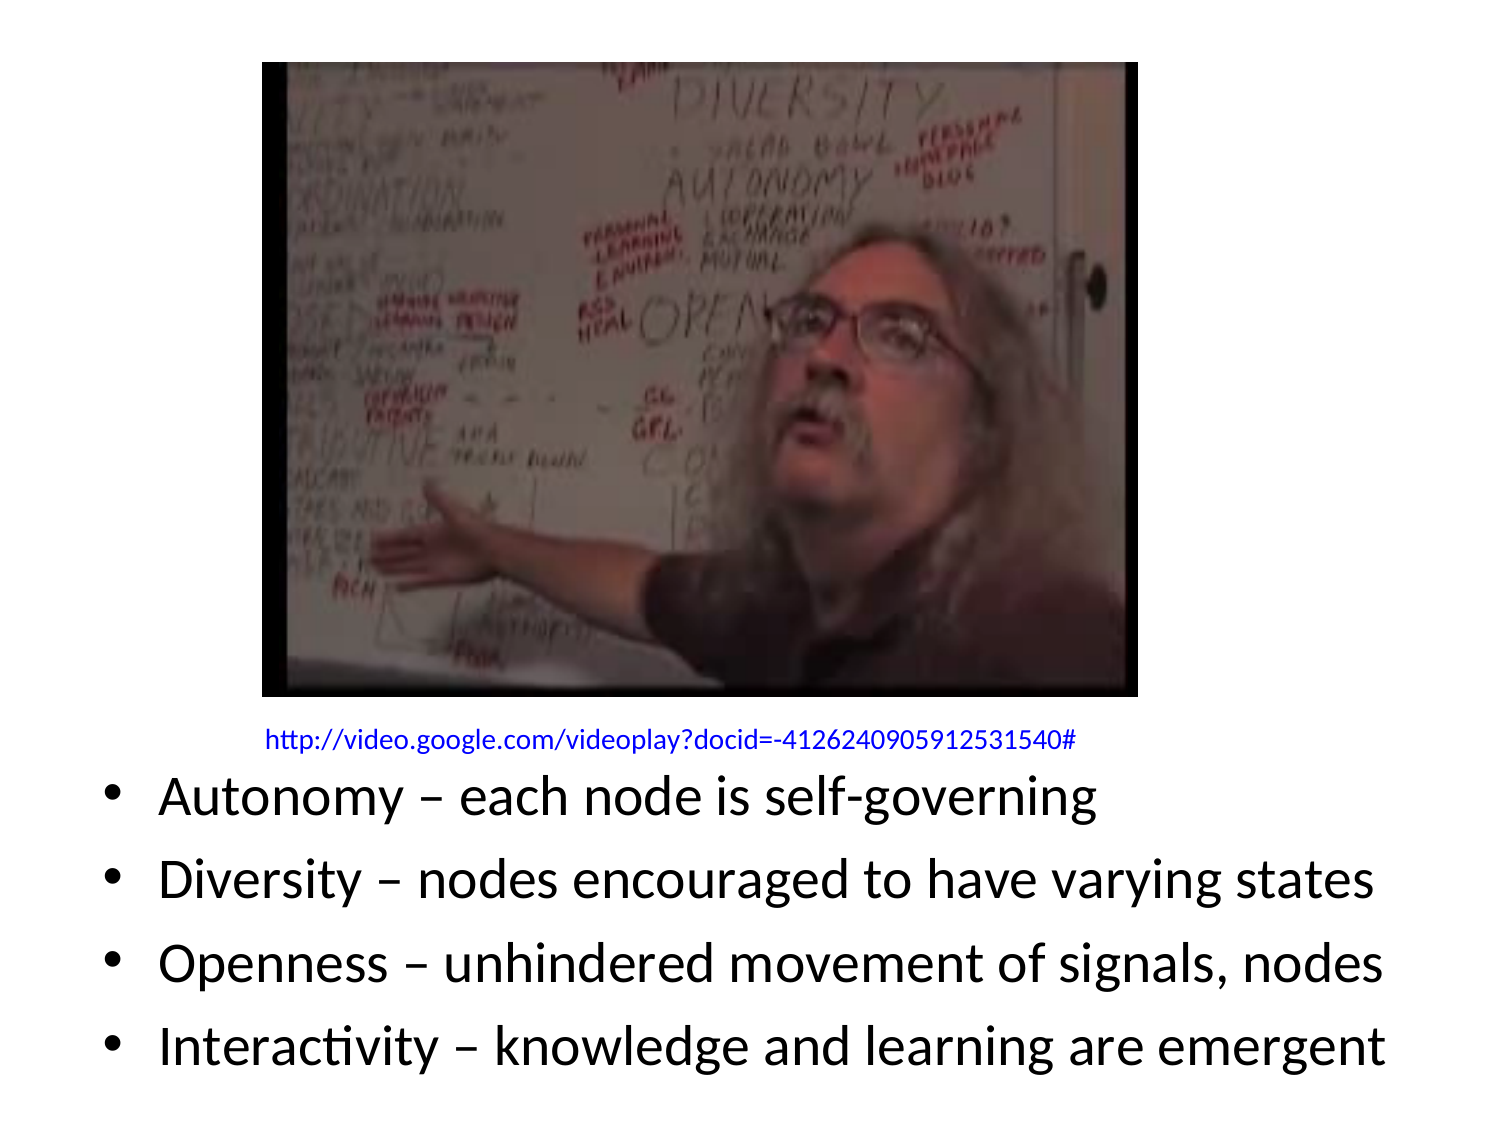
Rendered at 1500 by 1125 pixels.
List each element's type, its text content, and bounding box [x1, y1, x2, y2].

text_box http://video.google.com/videoplay?docid=-4126240905912531540# [249, 712, 1163, 763]
picture [262, 62, 1138, 697]
list Autonomy – each node is self-governing Diversity – nodes encouraged to have varying states Openness – unhindered movement of signals, nodes Interactivity – knowledge and learning are emergent [87, 749, 1438, 1088]
